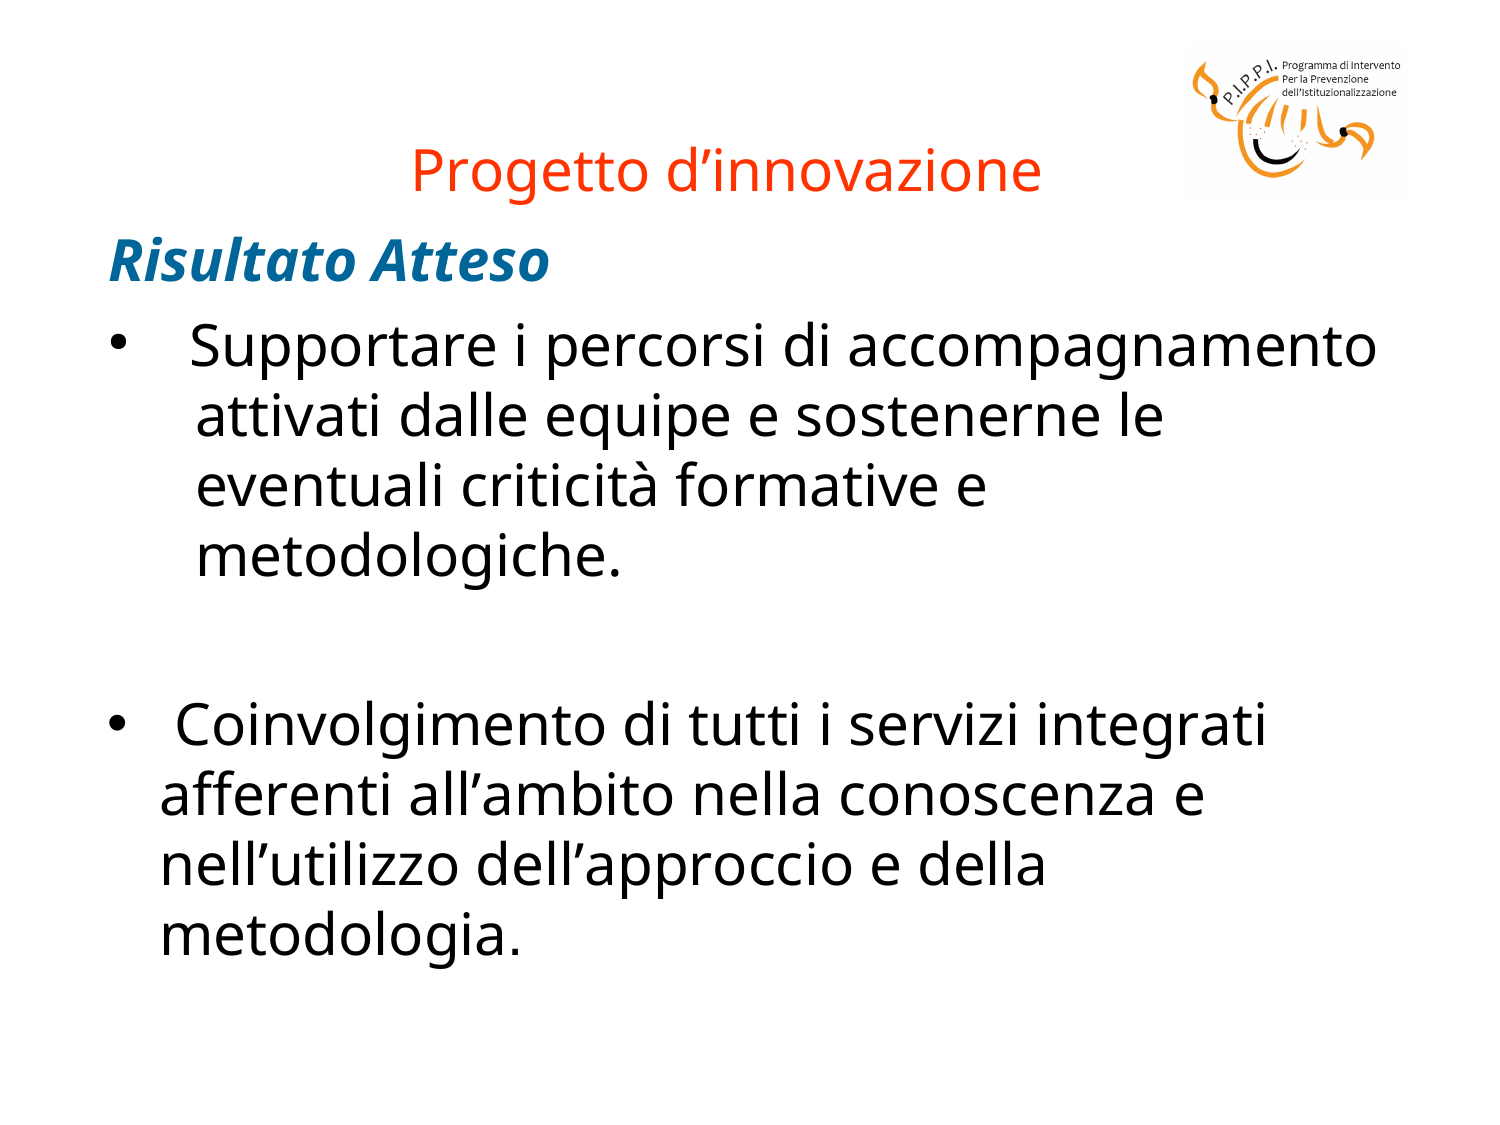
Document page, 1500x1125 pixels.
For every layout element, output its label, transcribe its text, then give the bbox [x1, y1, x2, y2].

title Progetto d’innovazione [100, 0, 1355, 215]
list Risultato Atteso Supportare i percorsi di accompagnamento attivati dalle equipe e sostenerne le eventuali criticità formative e metodologiche. Coinvolgimento di tutti i servizi integrati afferenti all’ambito nella conoscenza e nell’utilizzo dell’approccio e della metodologia. [88, 215, 1439, 1004]
picture [1187, 42, 1406, 200]
